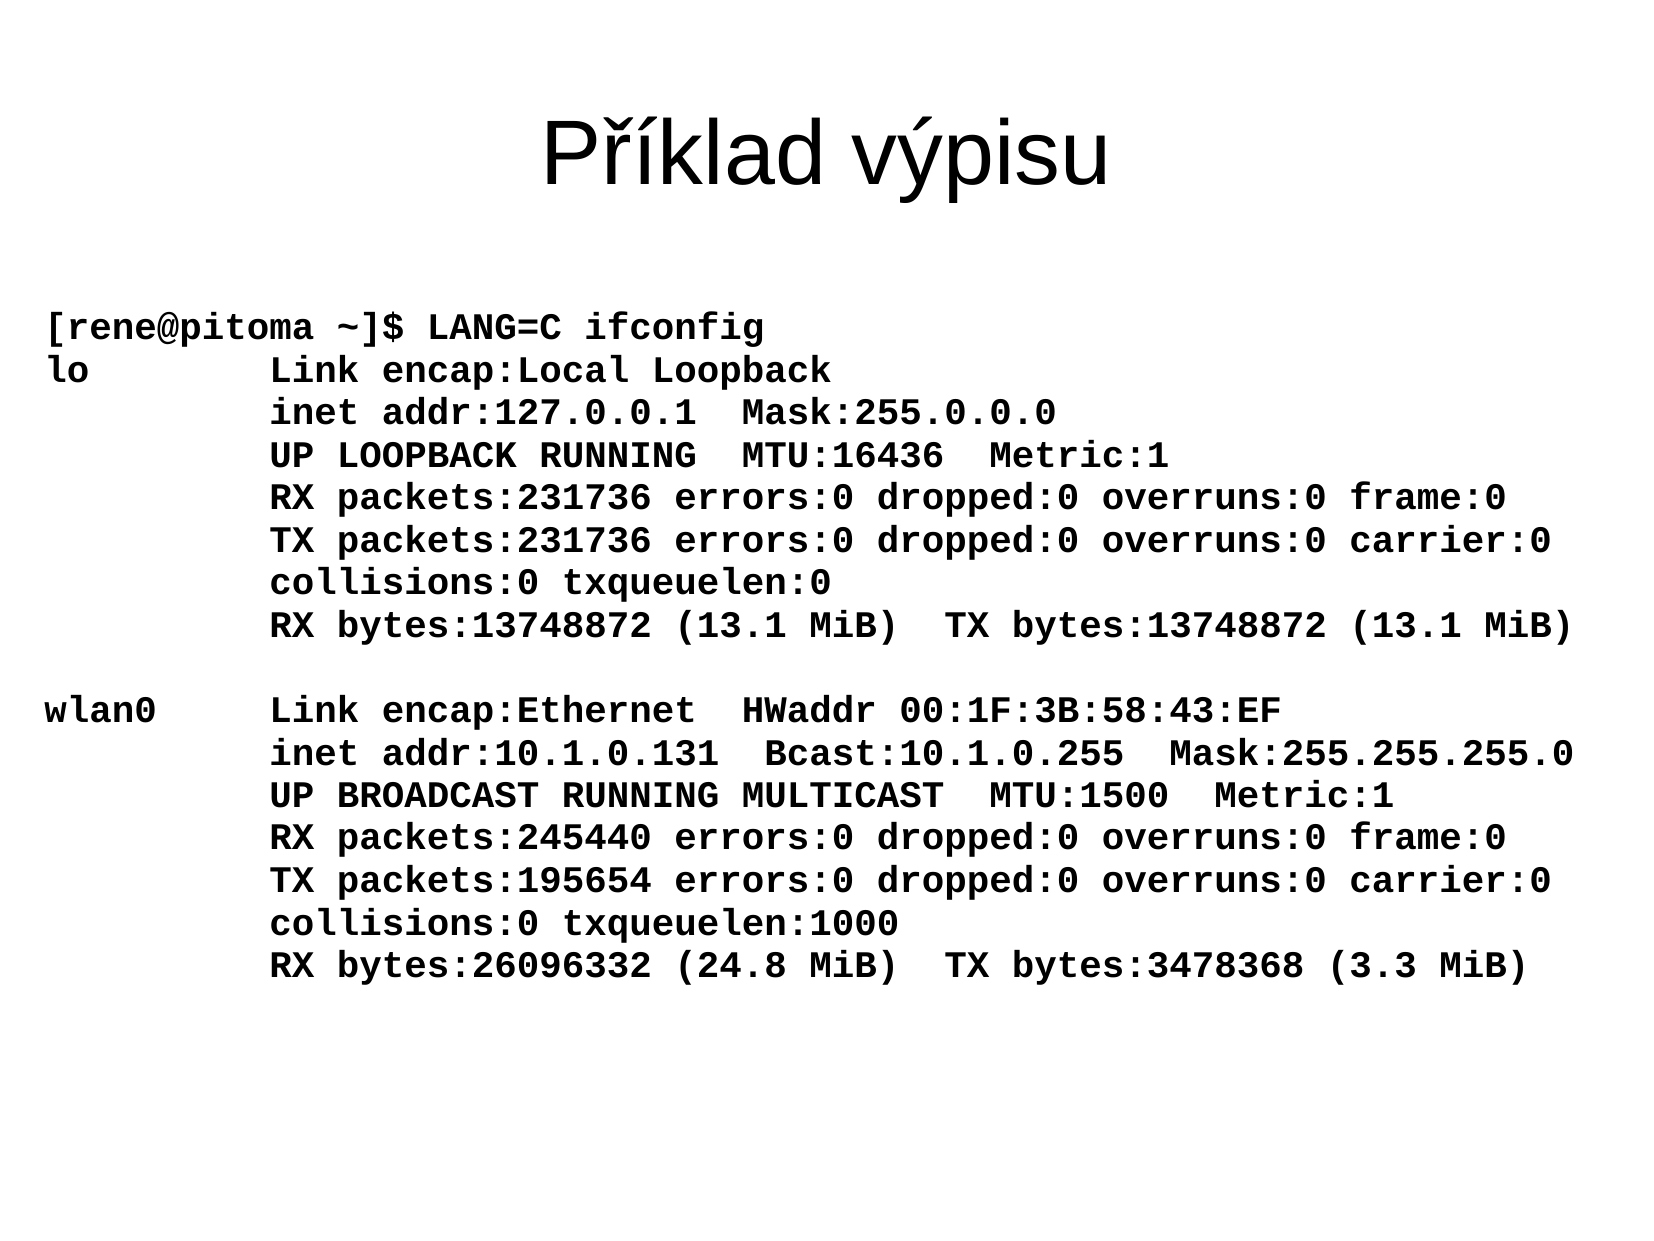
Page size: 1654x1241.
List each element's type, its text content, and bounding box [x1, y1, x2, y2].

text_box [rene@pitoma ~]$ LANG=C ifconfig lo Link encap:Local Loopback inet addr:127.0.0.1 Mask:255.0.0.0 UP LOOPBACK RUNNING MTU:16436 Metric:1 RX packets:231736 errors:0 dropped:0 overruns:0 frame:0 TX packets:231736 errors:0 dropped:0 overruns:0 carrier:0 collisions:0 txqueuelen:0 RX bytes:13748872 (13.1 MiB) TX bytes:13748872 (13.1 MiB) wlan0 Link encap:Ethernet HWaddr 00:1F:3B:58:43:EF inet addr:10.1.0.131 Bcast:10.1.0.255 Mask:255.255.255.0 UP BROADCAST RUNNING MULTICAST MTU:1500 Metric:1 RX packets:245440 errors:0 dropped:0 overruns:0 frame:0 TX packets:195654 errors:0 dropped:0 overruns:0 carrier:0 collisions:0 txqueuelen:1000 RX bytes:26096332 (24.8 MiB) TX bytes:3478368 (3.3 MiB) [29, 301, 1625, 1039]
title Příklad výpisu [82, 49, 1571, 257]
